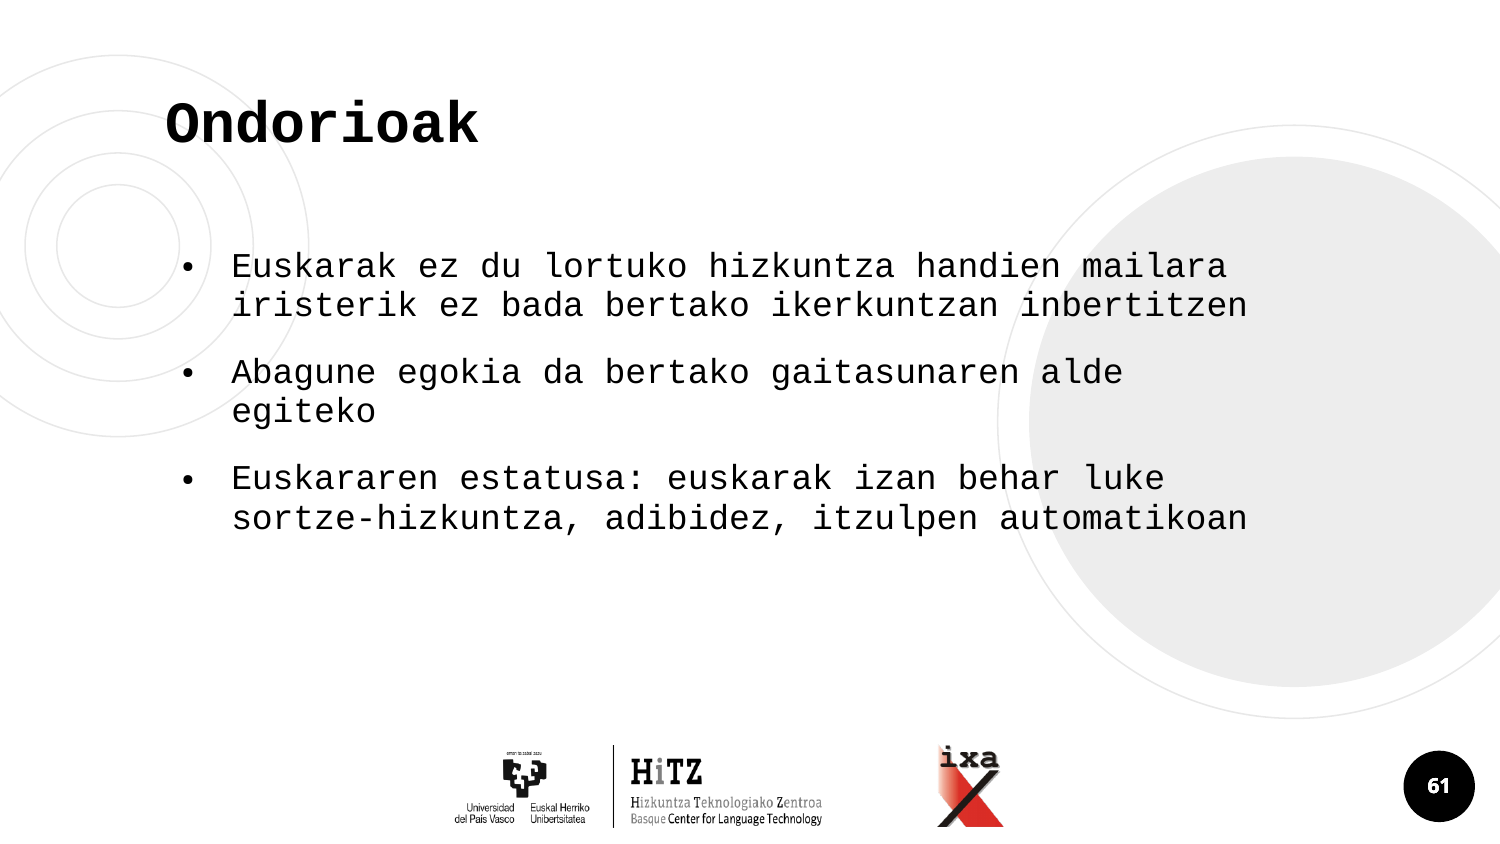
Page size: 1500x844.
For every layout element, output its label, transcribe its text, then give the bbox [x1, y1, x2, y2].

picture [937, 744, 1004, 827]
list Euskarak ez du lortuko hizkuntza handien mailara iristerik ez bada bertako ikerkuntzan inbertitzen Abagune egokia da bertako gaitasunaren alde egiteko Euskararen estatusa: euskarak izan behar luke sortze-hizkuntza, adibidez, itzulpen automatikoan [165, 248, 1252, 615]
title Ondorioak [165, 70, 1312, 183]
picture [450, 745, 827, 828]
text_box <zenbakia> [1403, 750, 1476, 823]
